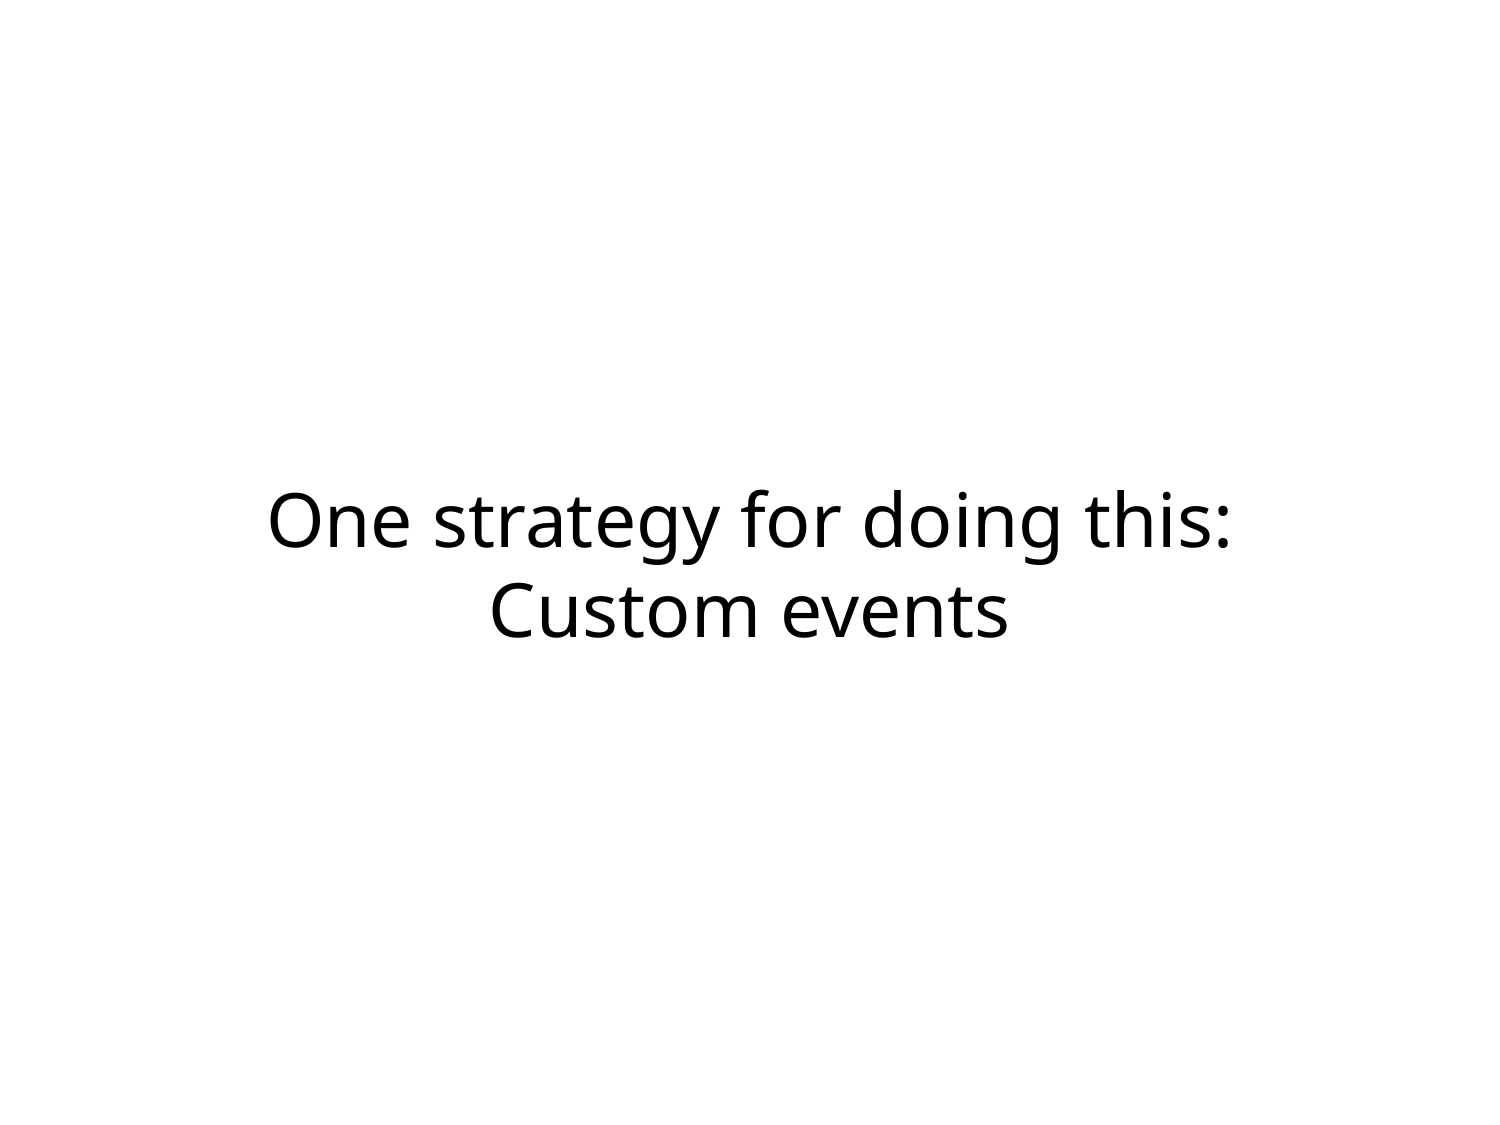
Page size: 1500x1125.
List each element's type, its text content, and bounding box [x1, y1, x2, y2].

title One strategy for doing this: Custom events [51, 470, 1449, 655]
